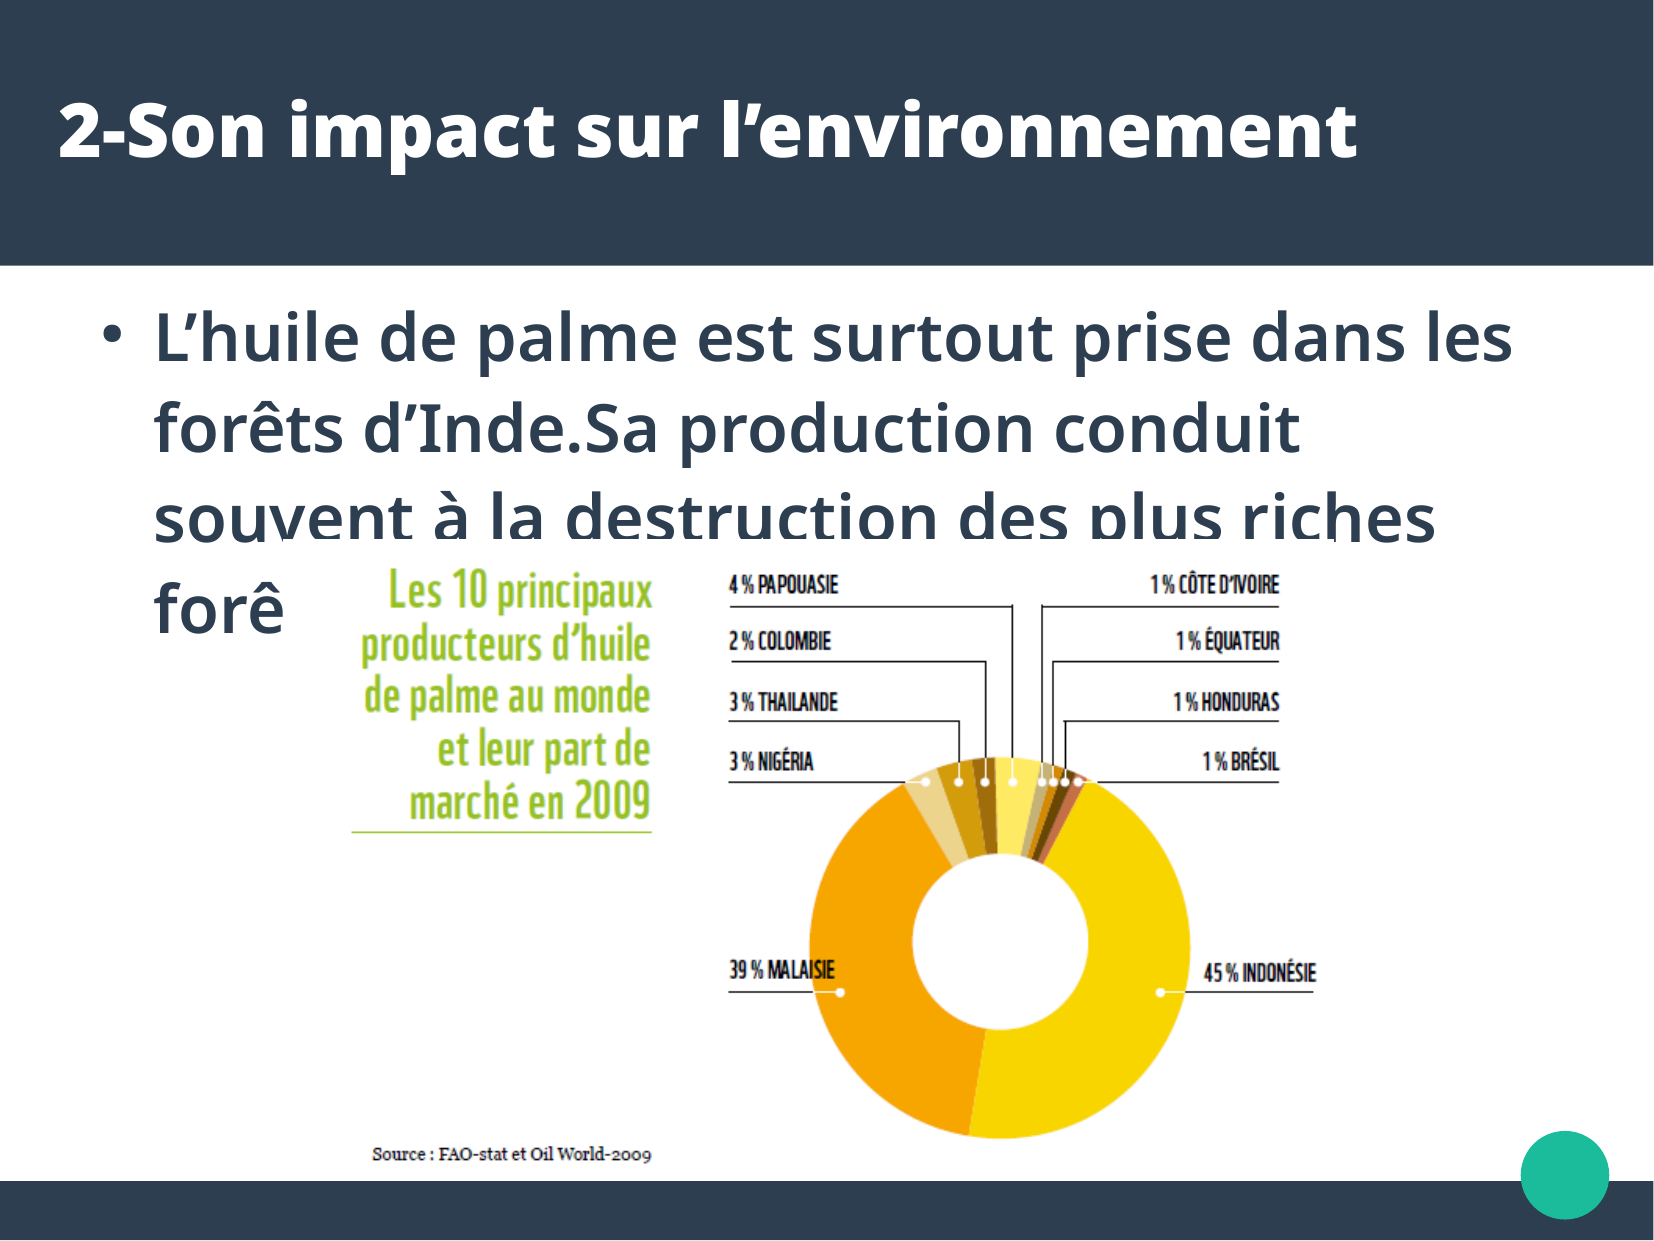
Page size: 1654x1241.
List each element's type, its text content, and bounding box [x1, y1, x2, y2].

list L’huile de palme est surtout prise dans les forêts d’Inde.Sa production conduit souvent à la destruction des plus riches forêts du monde. [82, 290, 1571, 1010]
picture [283, 539, 1334, 1170]
title 2-Son impact sur l’environnement [59, 49, 1595, 207]
